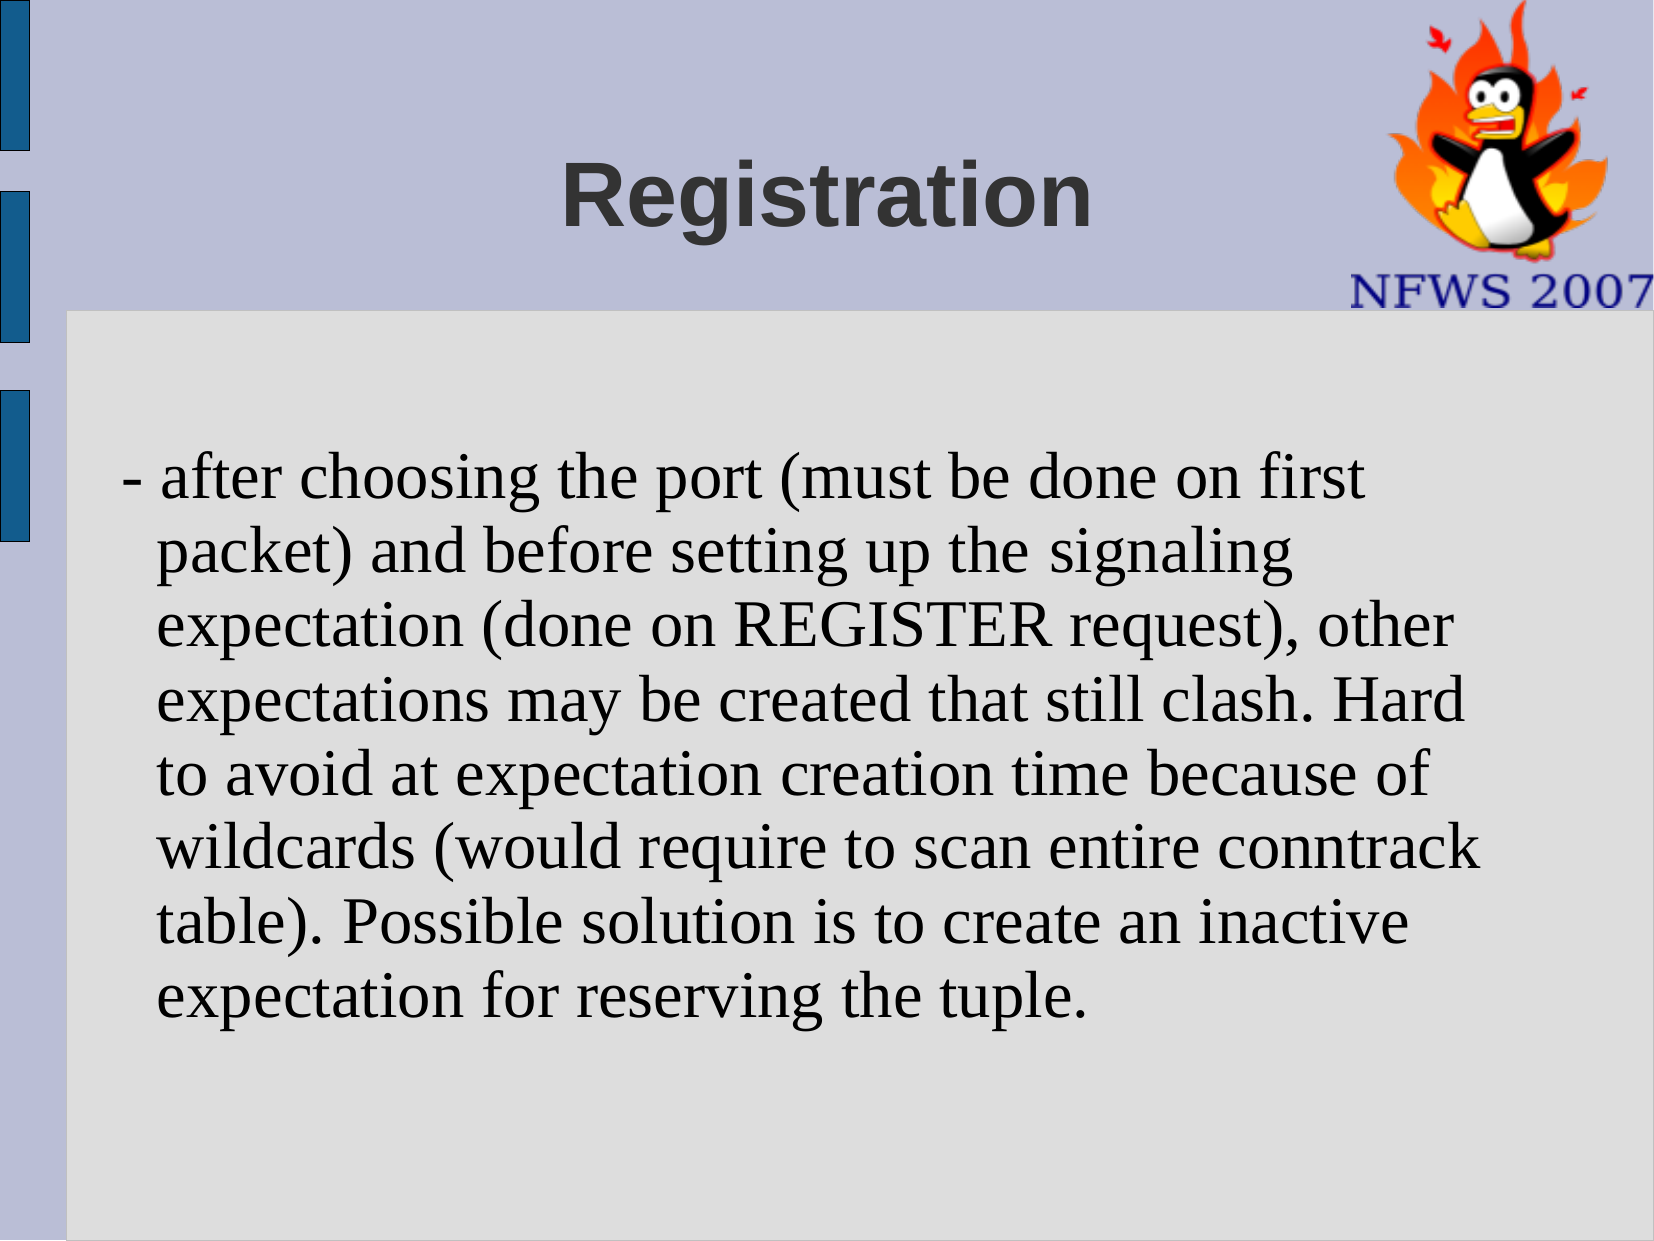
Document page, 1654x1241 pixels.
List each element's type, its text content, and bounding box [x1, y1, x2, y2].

title Registration [121, 98, 1351, 291]
subtitle - after choosing the port (must be done on first packet) and before setting up the signaling expectation (done on REGISTER request), other expectations may be created that still clash. Hard to avoid at expectation creation time because of wildcards (would require to scan entire conntrack table). Possible solution is to create an inactive expectation for reserving the tuple. [121, 346, 1534, 1125]
picture [1351, 0, 1654, 308]
